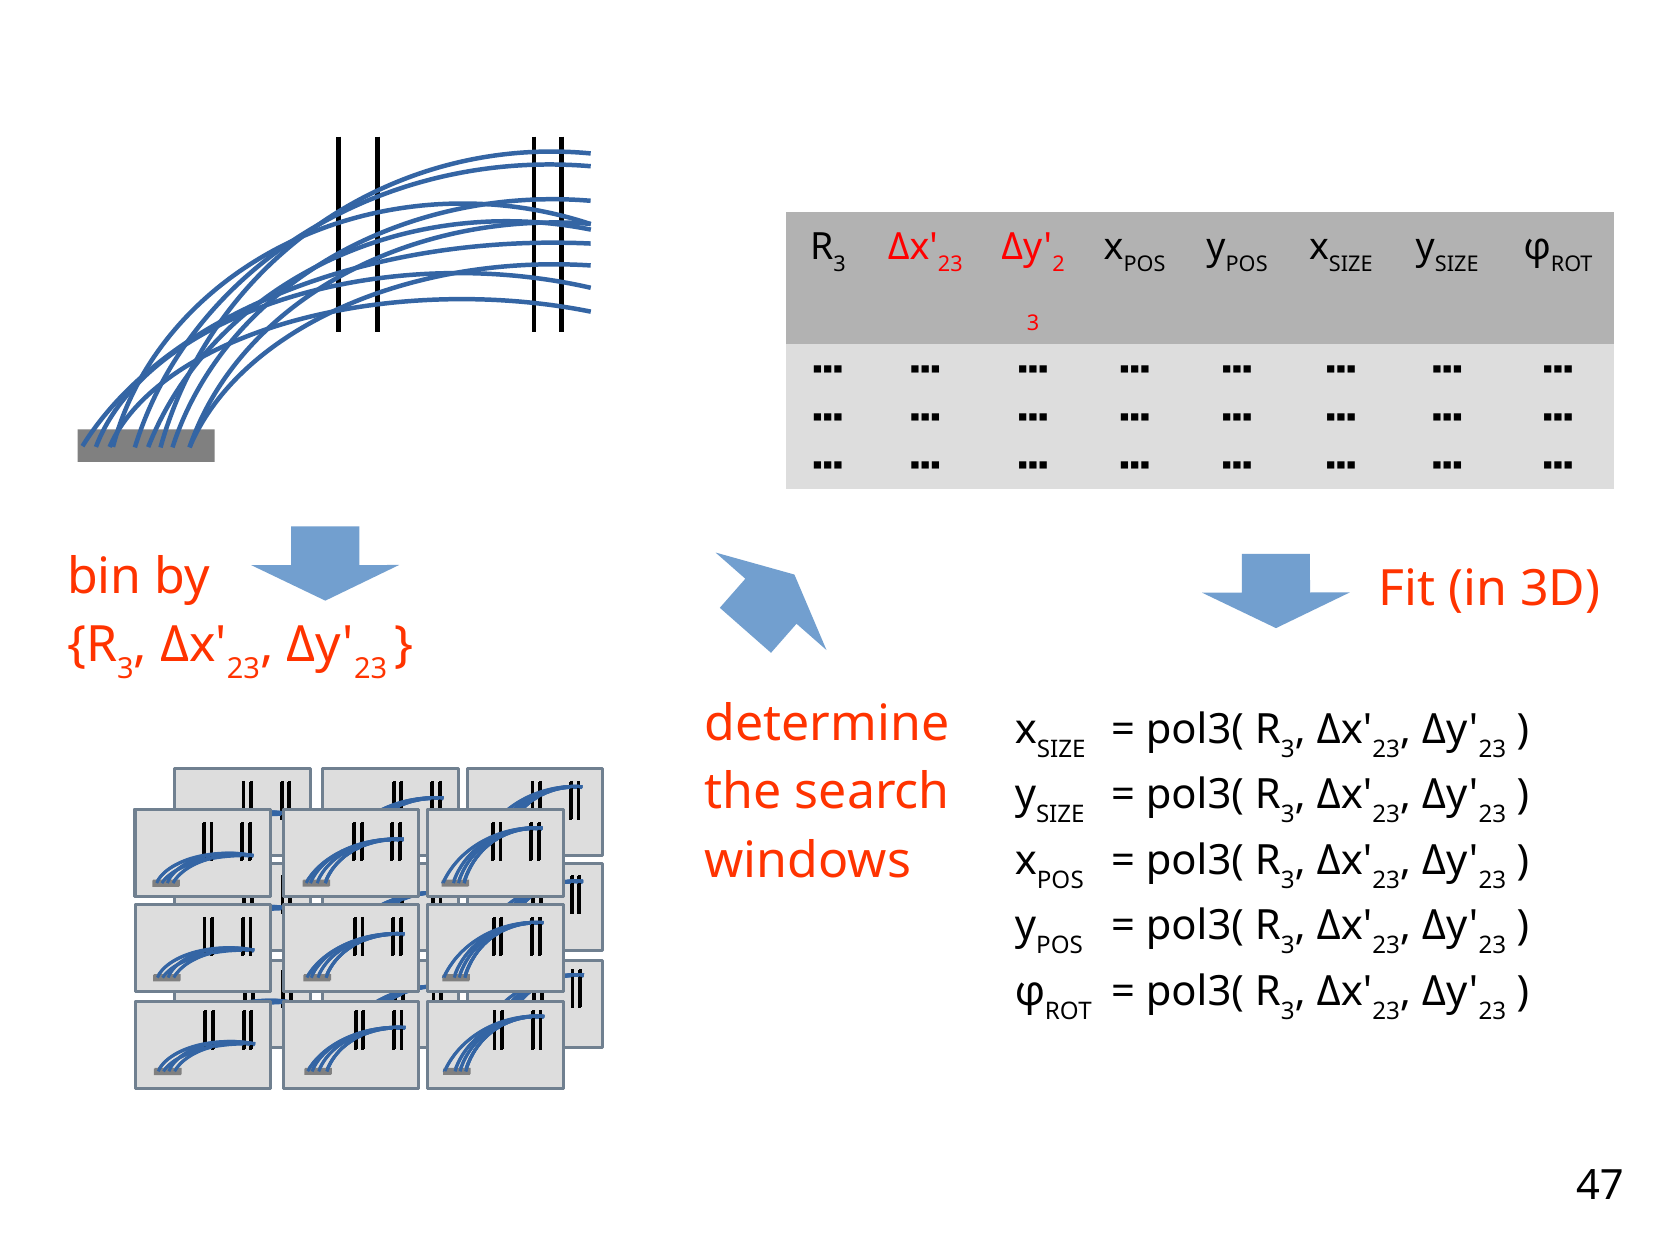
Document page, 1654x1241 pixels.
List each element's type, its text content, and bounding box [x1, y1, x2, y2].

table_cell ▪▪▪ [870, 392, 981, 441]
table_cell ▪▪▪ [786, 392, 870, 441]
table_cell ▪▪▪ [786, 344, 870, 392]
table_cell ▪▪▪ [870, 441, 981, 489]
table_cell ▪▪▪ [1085, 392, 1184, 441]
table_cell ▪▪▪ [786, 441, 870, 489]
text_box xSIZE = pol3( R3, Δx'23, Δy'23 ) ySIZE = pol3( R3, Δx'23, Δy'23 ) xPOS = pol3( R3, Δx'23, Δy'23 ) yPOS = pol3( R3, Δx'23, Δy'23 ) φROT = pol3( R3, Δx'23, Δy'23 ) [1001, 691, 1582, 1053]
table_cell ▪▪▪ [1290, 441, 1392, 489]
table_cell ▪▪▪ [981, 441, 1085, 489]
table_header ySIZE [1392, 212, 1503, 344]
table_cell ▪▪▪ [1392, 344, 1503, 392]
text_box [715, 552, 827, 653]
text_box [77, 429, 215, 462]
text_box [135, 768, 603, 1089]
table_header yPOS [1184, 212, 1290, 344]
text_box [1202, 553, 1350, 629]
table_cell ▪▪▪ [1184, 344, 1290, 392]
table_cell ▪▪▪ [1184, 392, 1290, 441]
text_box determine the search windows [690, 679, 1001, 1168]
table_cell ▪▪▪ [981, 392, 1085, 441]
table_header xPOS [1085, 212, 1184, 344]
table_header xSIZE [1290, 212, 1392, 344]
text_box bin by {R3, Δx'23, Δy'23 } [52, 532, 691, 714]
table_cell ▪▪▪ [1392, 441, 1503, 489]
table_cell ▪▪▪ [1290, 344, 1392, 392]
table_cell ▪▪▪ [1503, 344, 1614, 392]
table_cell ▪▪▪ [1503, 441, 1614, 489]
text_box [251, 526, 400, 601]
table_cell ▪▪▪ [1085, 344, 1184, 392]
table_cell ▪▪▪ [981, 344, 1085, 392]
text_box Fit (in 3D) [1363, 544, 1654, 627]
table_cell ▪▪▪ [1392, 392, 1503, 441]
table_cell ▪▪▪ [1290, 392, 1392, 441]
table_header Δy'23 [981, 212, 1085, 344]
table_cell ▪▪▪ [1503, 392, 1614, 441]
table_cell ▪▪▪ [1184, 441, 1290, 489]
table_header φROT [1503, 212, 1614, 344]
table_cell ▪▪▪ [870, 344, 981, 392]
table_header Δx'23 [870, 212, 981, 344]
table_cell ▪▪▪ [1085, 441, 1184, 489]
table_header R3 [786, 212, 870, 344]
